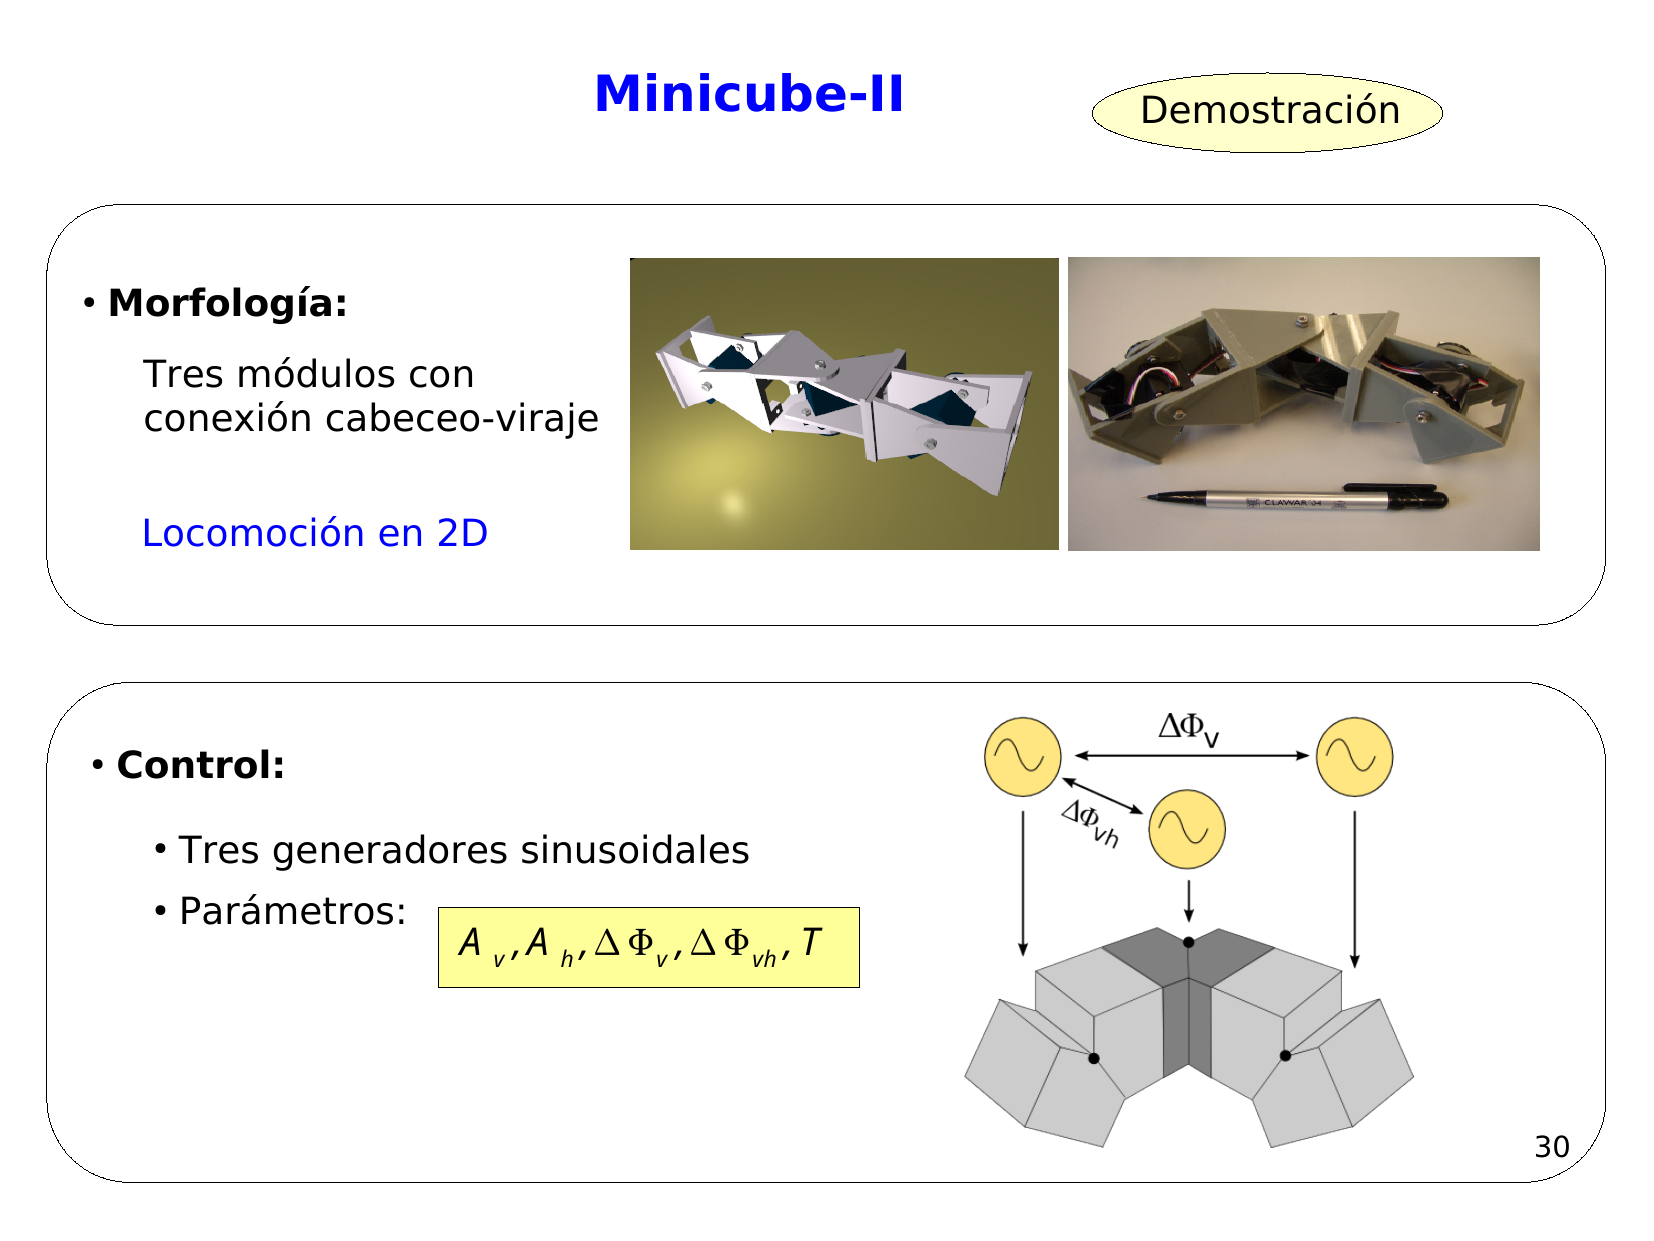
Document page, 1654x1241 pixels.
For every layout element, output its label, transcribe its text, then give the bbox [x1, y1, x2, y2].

picture [964, 713, 1414, 1148]
text_box [1417, 92, 1443, 134]
text_box [1142, 141, 1393, 153]
text_box Tres módulos con conexión cabeceo-viraje [128, 345, 630, 448]
chart [450, 920, 833, 975]
picture [630, 258, 1059, 550]
text_box [1092, 89, 1125, 137]
text_box Minicube-II [578, 57, 921, 131]
picture [1068, 257, 1540, 551]
text_box [438, 907, 860, 988]
text_box [1162, 72, 1373, 81]
text_box Demostración [1125, 81, 1417, 141]
text_box Tres generadores sinusoidales Parámetros: [138, 821, 766, 941]
text_box Morfología: [67, 274, 378, 333]
text_box Locomoción en 2D [126, 504, 505, 563]
text_box Control: [76, 736, 302, 795]
